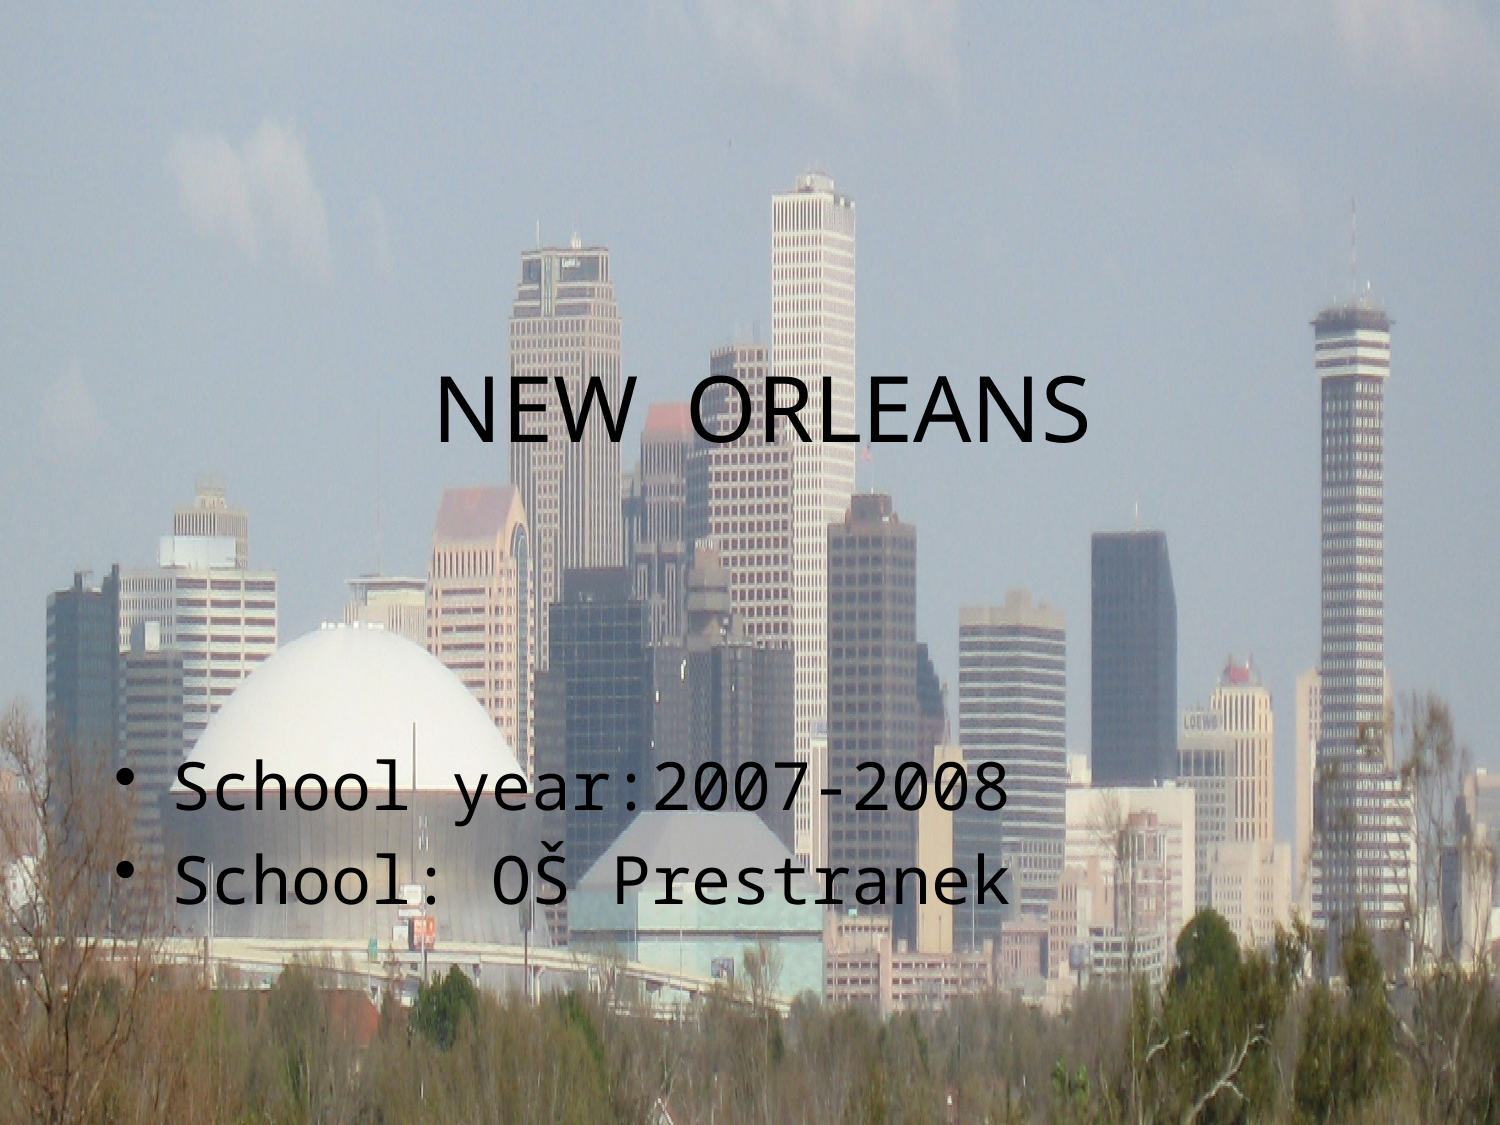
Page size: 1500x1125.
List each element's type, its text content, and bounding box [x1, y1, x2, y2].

title NEW ORLEANS [125, 312, 1400, 500]
picture [0, 0, 1500, 1125]
list School year:2007-2008 School: OŠ Prestranek [99, 549, 1375, 1125]
